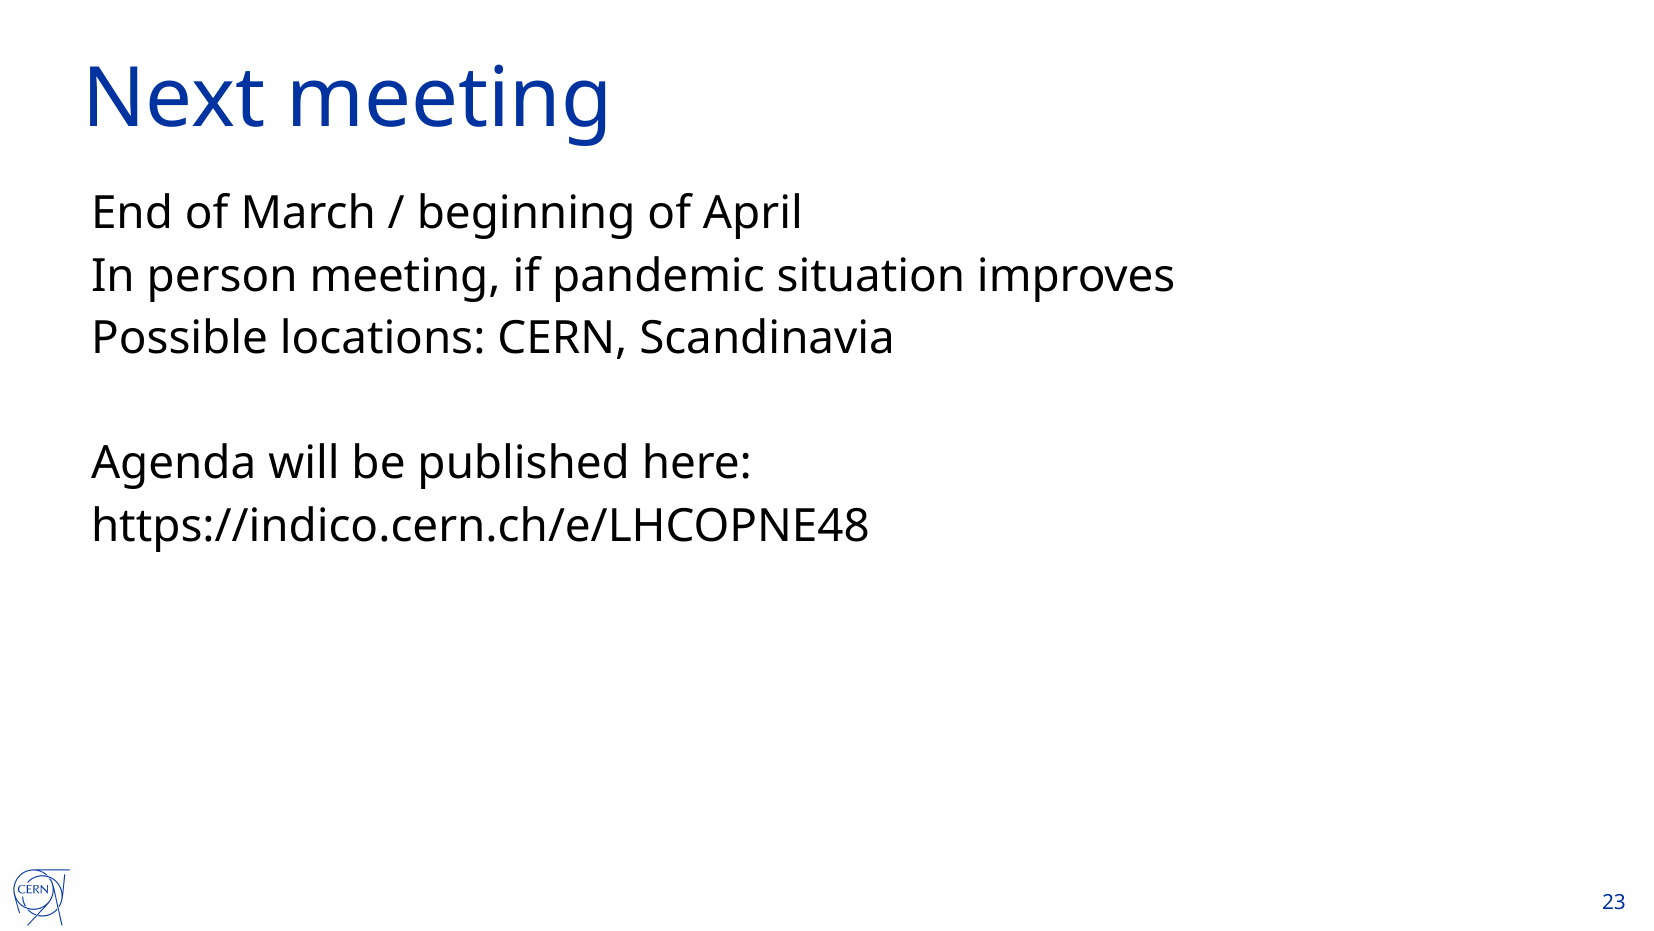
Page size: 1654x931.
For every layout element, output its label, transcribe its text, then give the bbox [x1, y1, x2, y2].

title Next meeting [82, 37, 1571, 142]
text_box End of March / beginning of April In person meeting, if pandemic situation improves Possible locations: CERN, Scandinavia Agenda will be published here: https://indico.cern.ch/e/LHCOPNE48 [76, 172, 1601, 792]
picture [0, 850, 127, 931]
